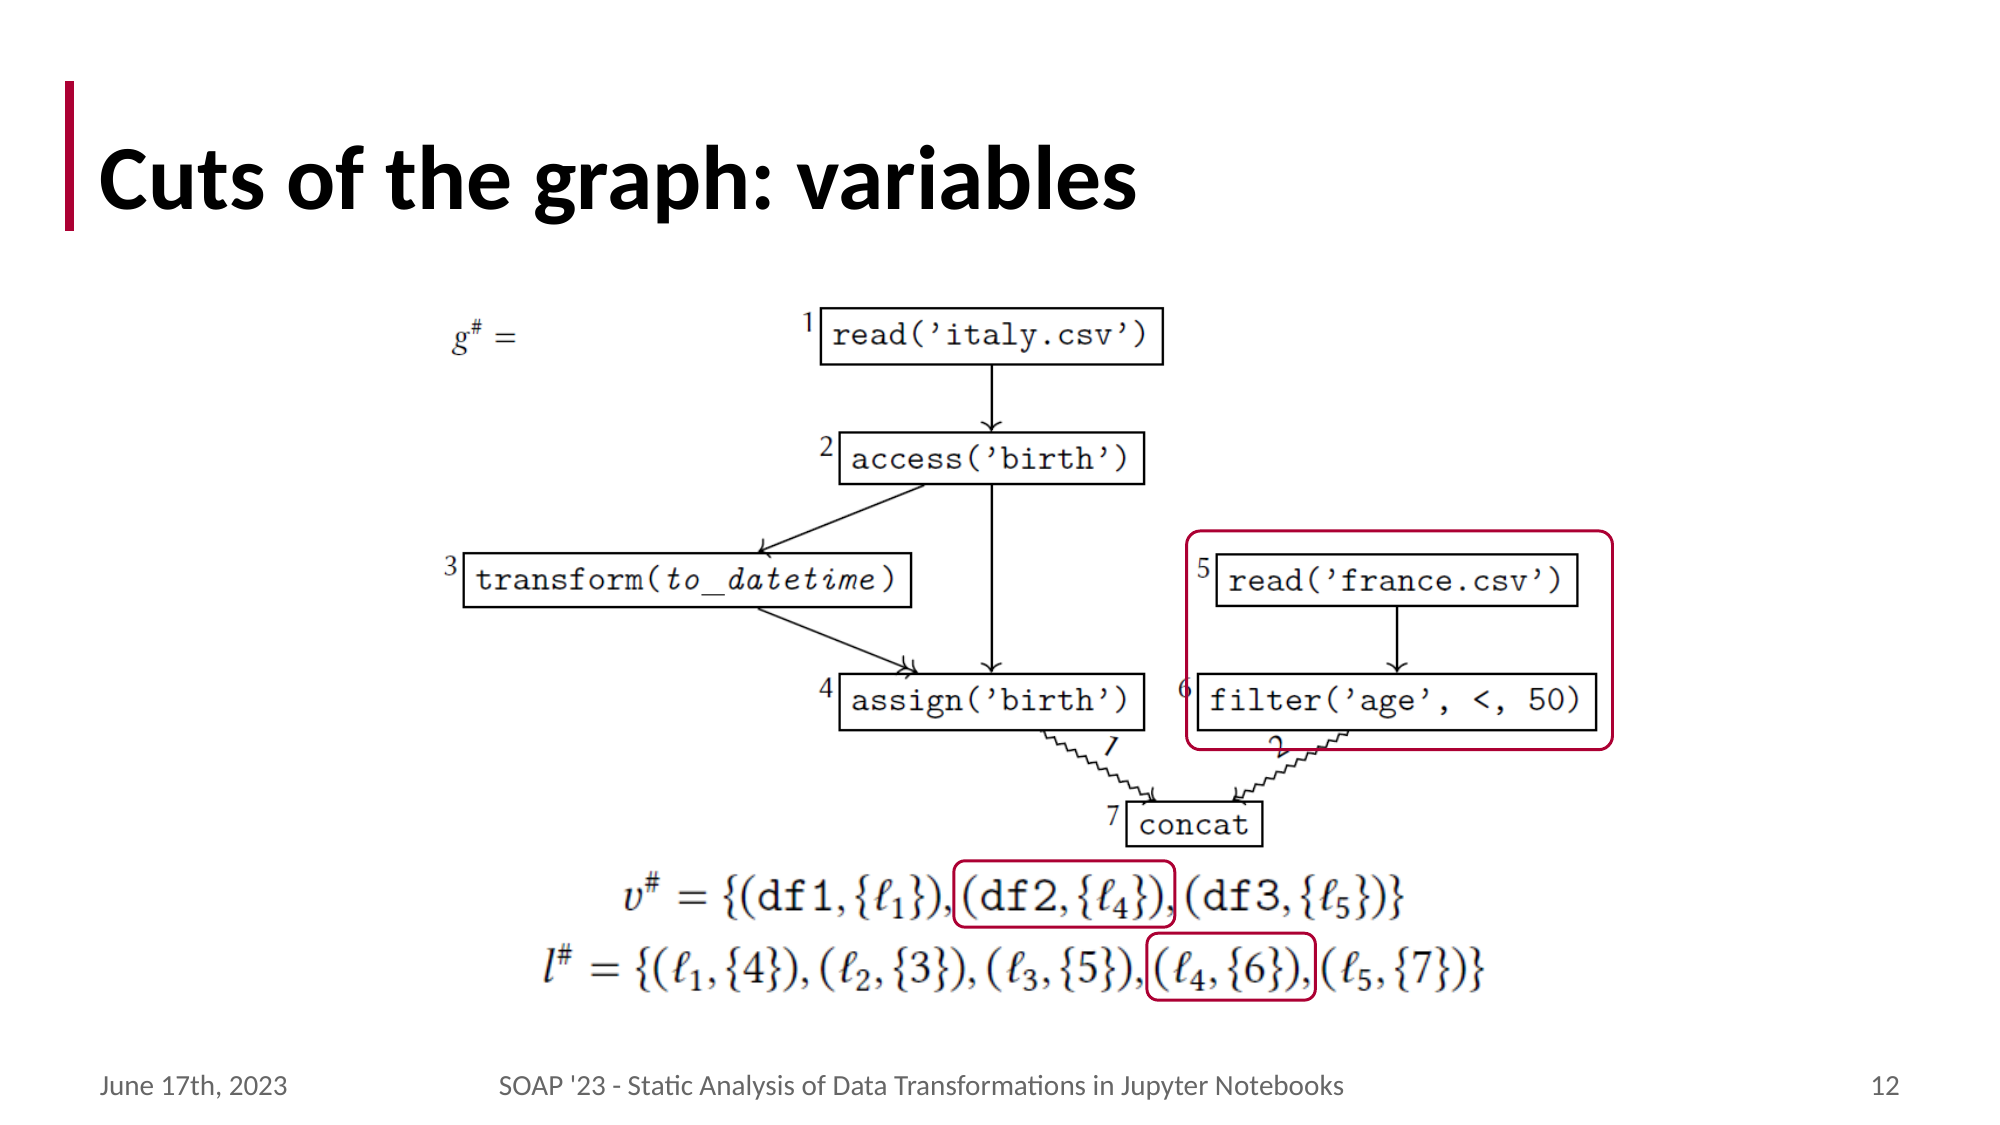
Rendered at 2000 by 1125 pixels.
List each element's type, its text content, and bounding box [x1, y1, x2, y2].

picture [956, 863, 1173, 925]
title Cuts of the graph: variables [99, 44, 1900, 233]
picture [424, 279, 1629, 851]
picture [181, 860, 1870, 1014]
